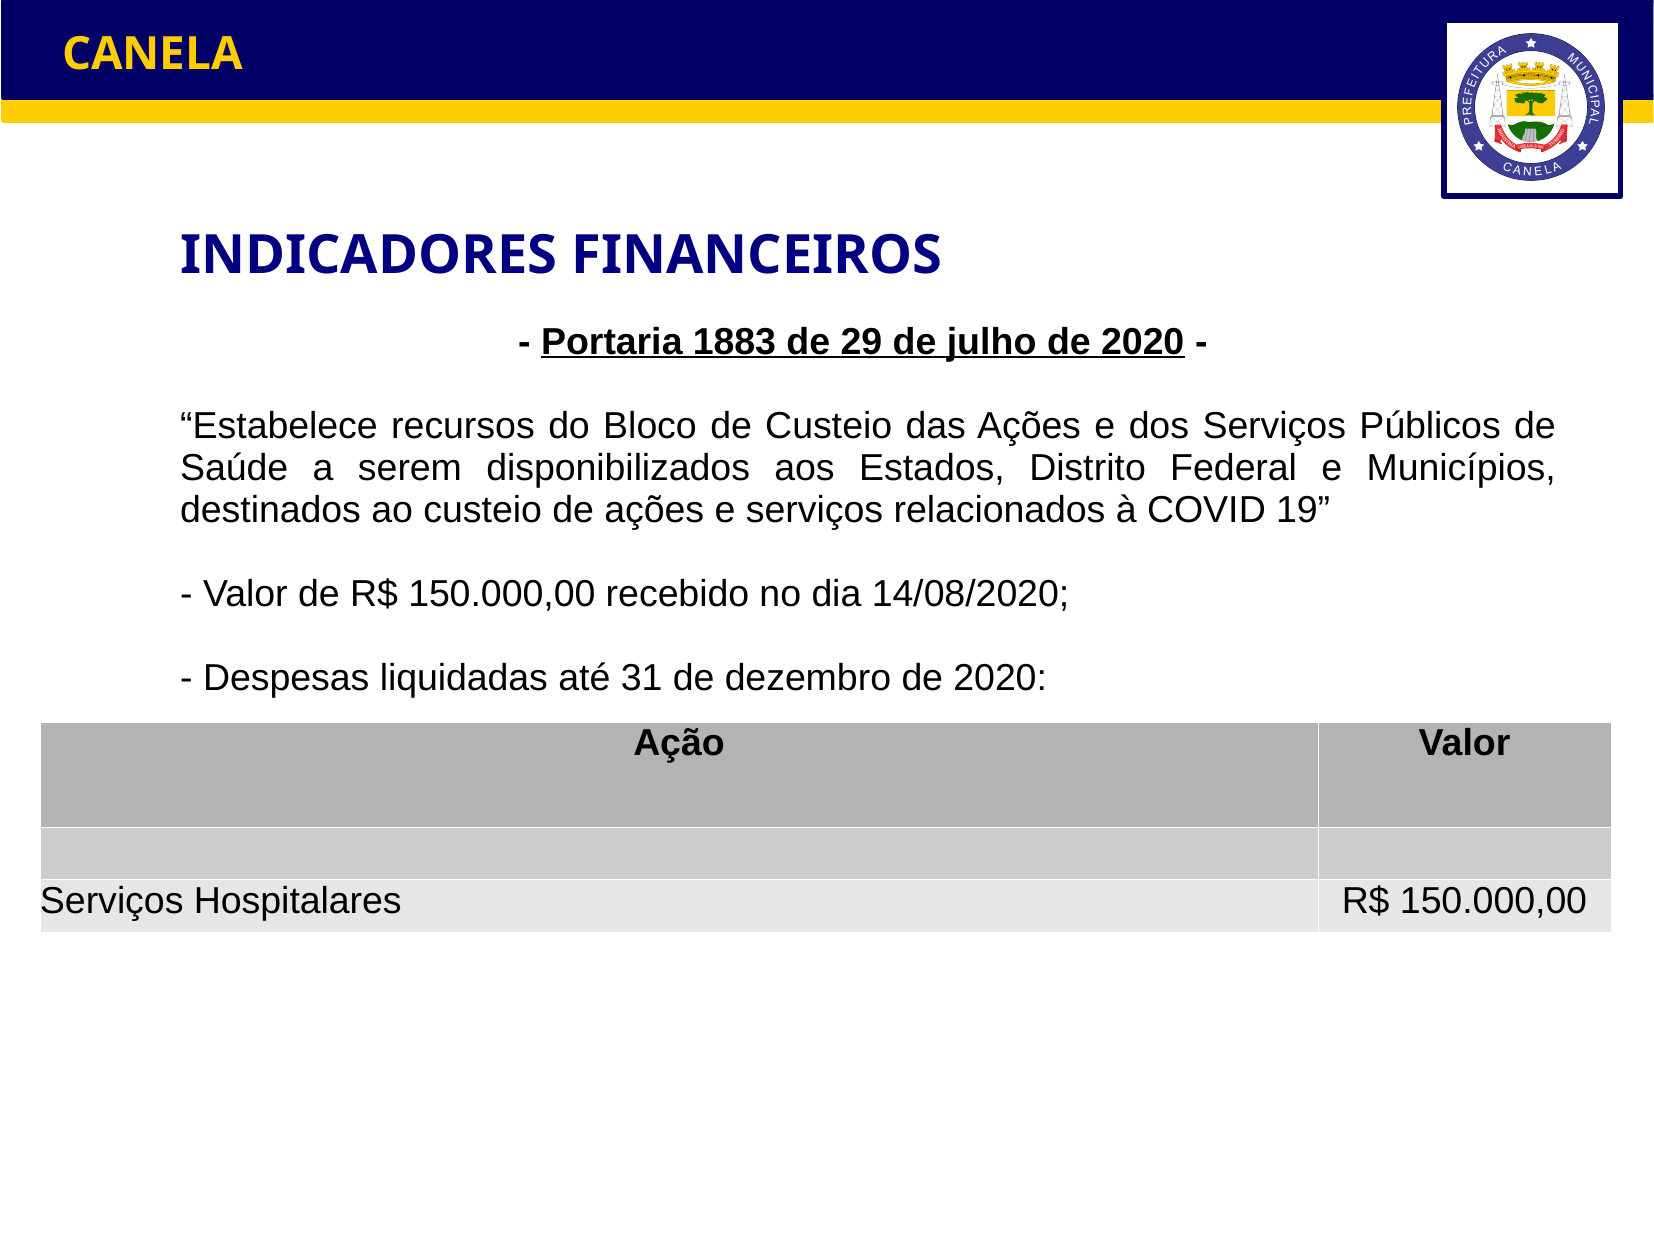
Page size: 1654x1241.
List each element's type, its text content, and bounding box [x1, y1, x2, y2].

text_box - Portaria 1883 de 29 de julho de 2020 - “Estabelece recursos do Bloco de Custeio das Ações e dos Serviços Públicos de Saúde a serem disponibilizados aos Estados, Distrito Federal e Municípios, destinados ao custeio de ações e serviços relacionados à COVID 19” - Valor de R$ 150.000,00 recebido no dia 14/08/2020; - Despesas liquidadas até 31 de dezembro de 2020: [165, 312, 1571, 722]
table_cell [41, 828, 1318, 879]
text_box INDICADORES FINANCEIROS [165, 208, 1441, 312]
table_cell R$ 150.000,00 [1319, 880, 1611, 932]
table_cell Serviços Hospitalares [41, 880, 1318, 932]
table_header Valor [1319, 723, 1611, 827]
text_box CANELA [47, 13, 853, 93]
picture [1457, 33, 1605, 181]
text_box [3, 0, 1654, 197]
table_header Ação [41, 723, 1318, 827]
table_cell [1319, 828, 1611, 879]
